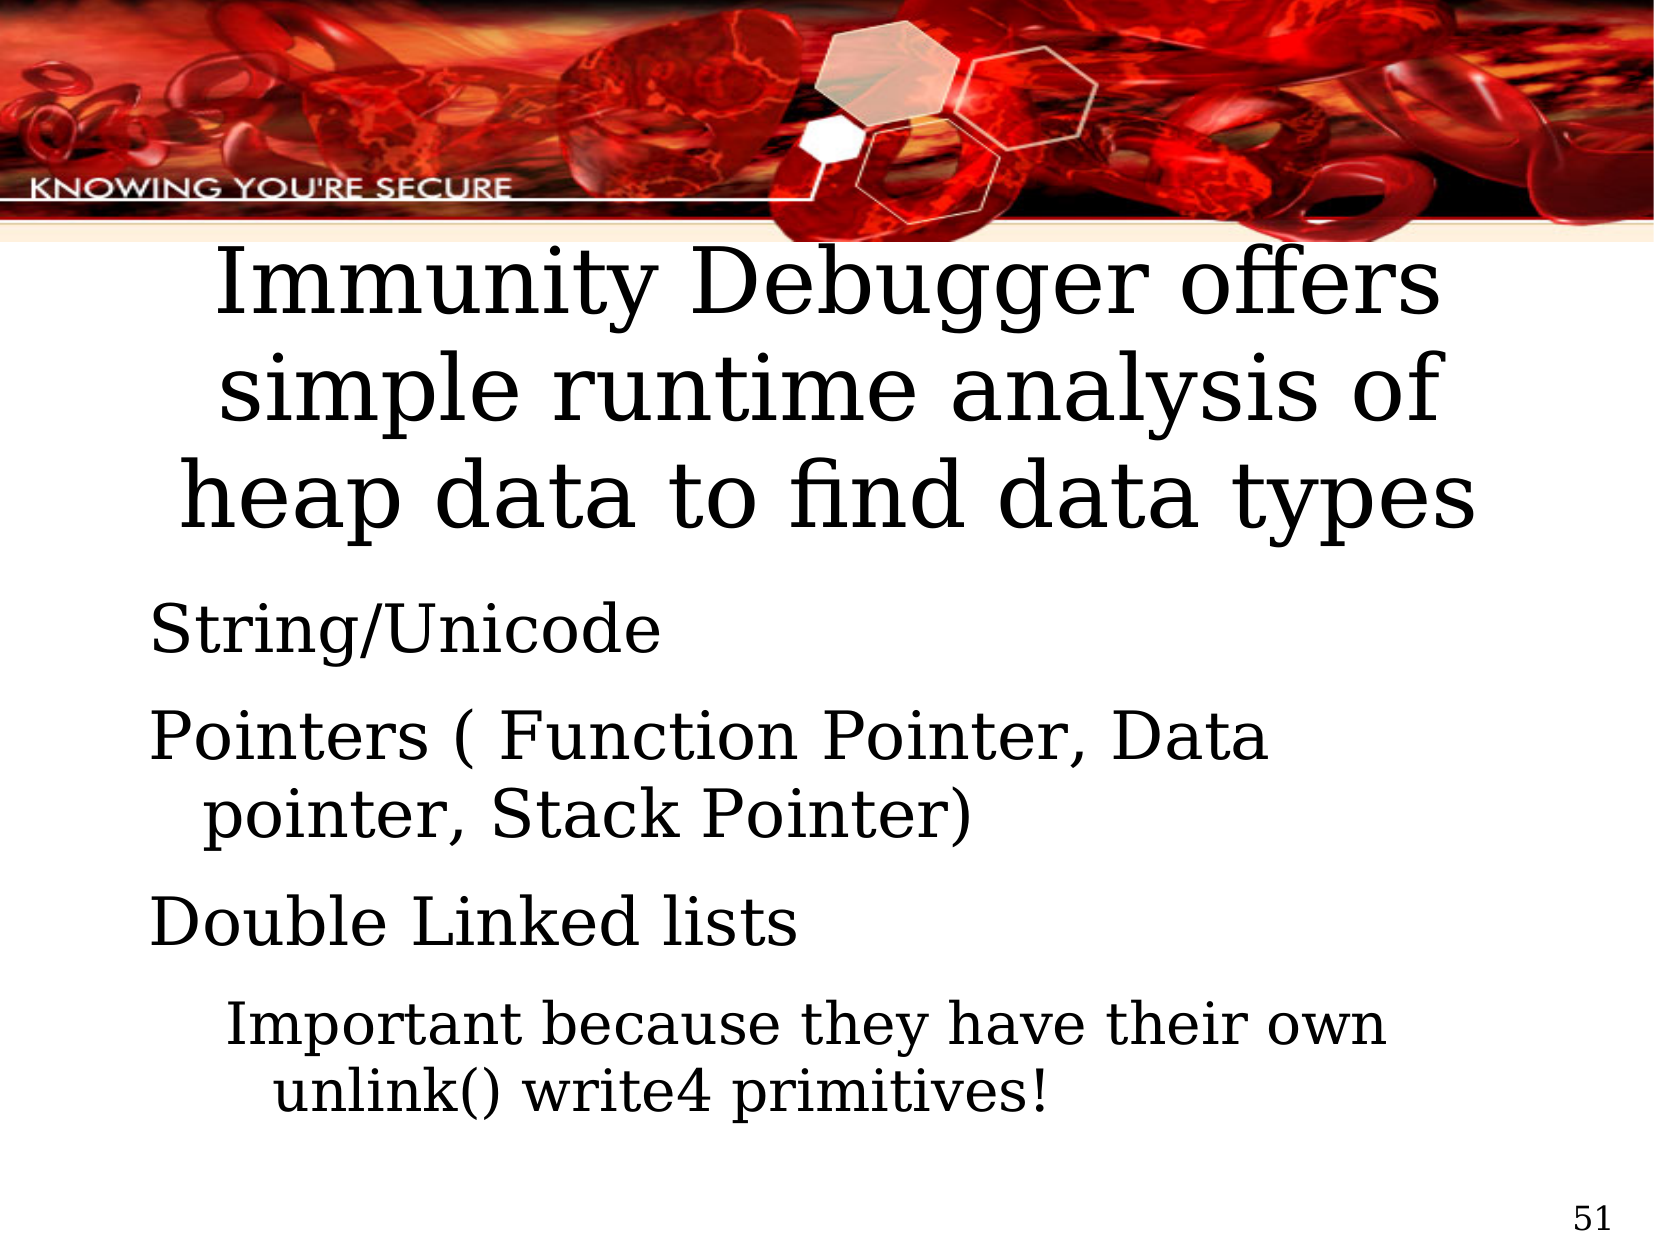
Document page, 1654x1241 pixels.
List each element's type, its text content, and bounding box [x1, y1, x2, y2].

list String/Unicode Pointers ( Function Pointer, Data pointer, Stack Pointer) Double Linked lists Important because they have their own unlink() write4 primitives! [131, 590, 1544, 1189]
picture [0, 0, 1654, 242]
title Immunity Debugger offers simple runtime analysis of heap data to find data types [123, 227, 1536, 550]
